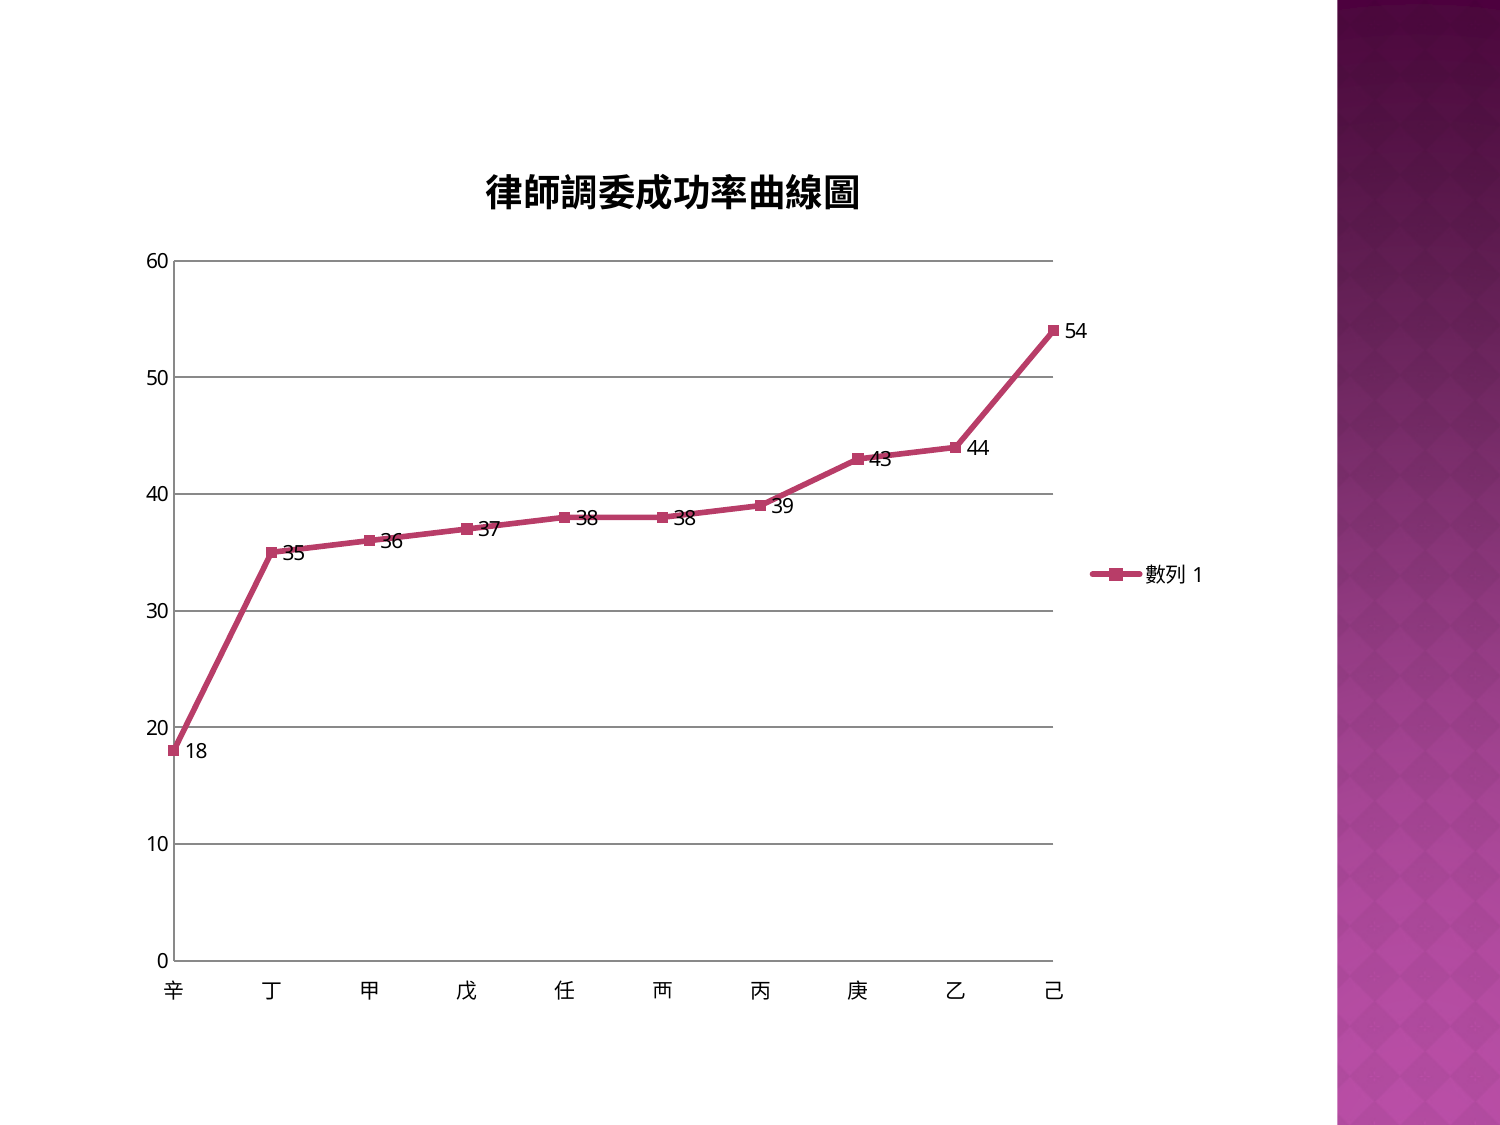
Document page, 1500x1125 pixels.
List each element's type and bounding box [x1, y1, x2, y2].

chart [123, 125, 1223, 1024]
